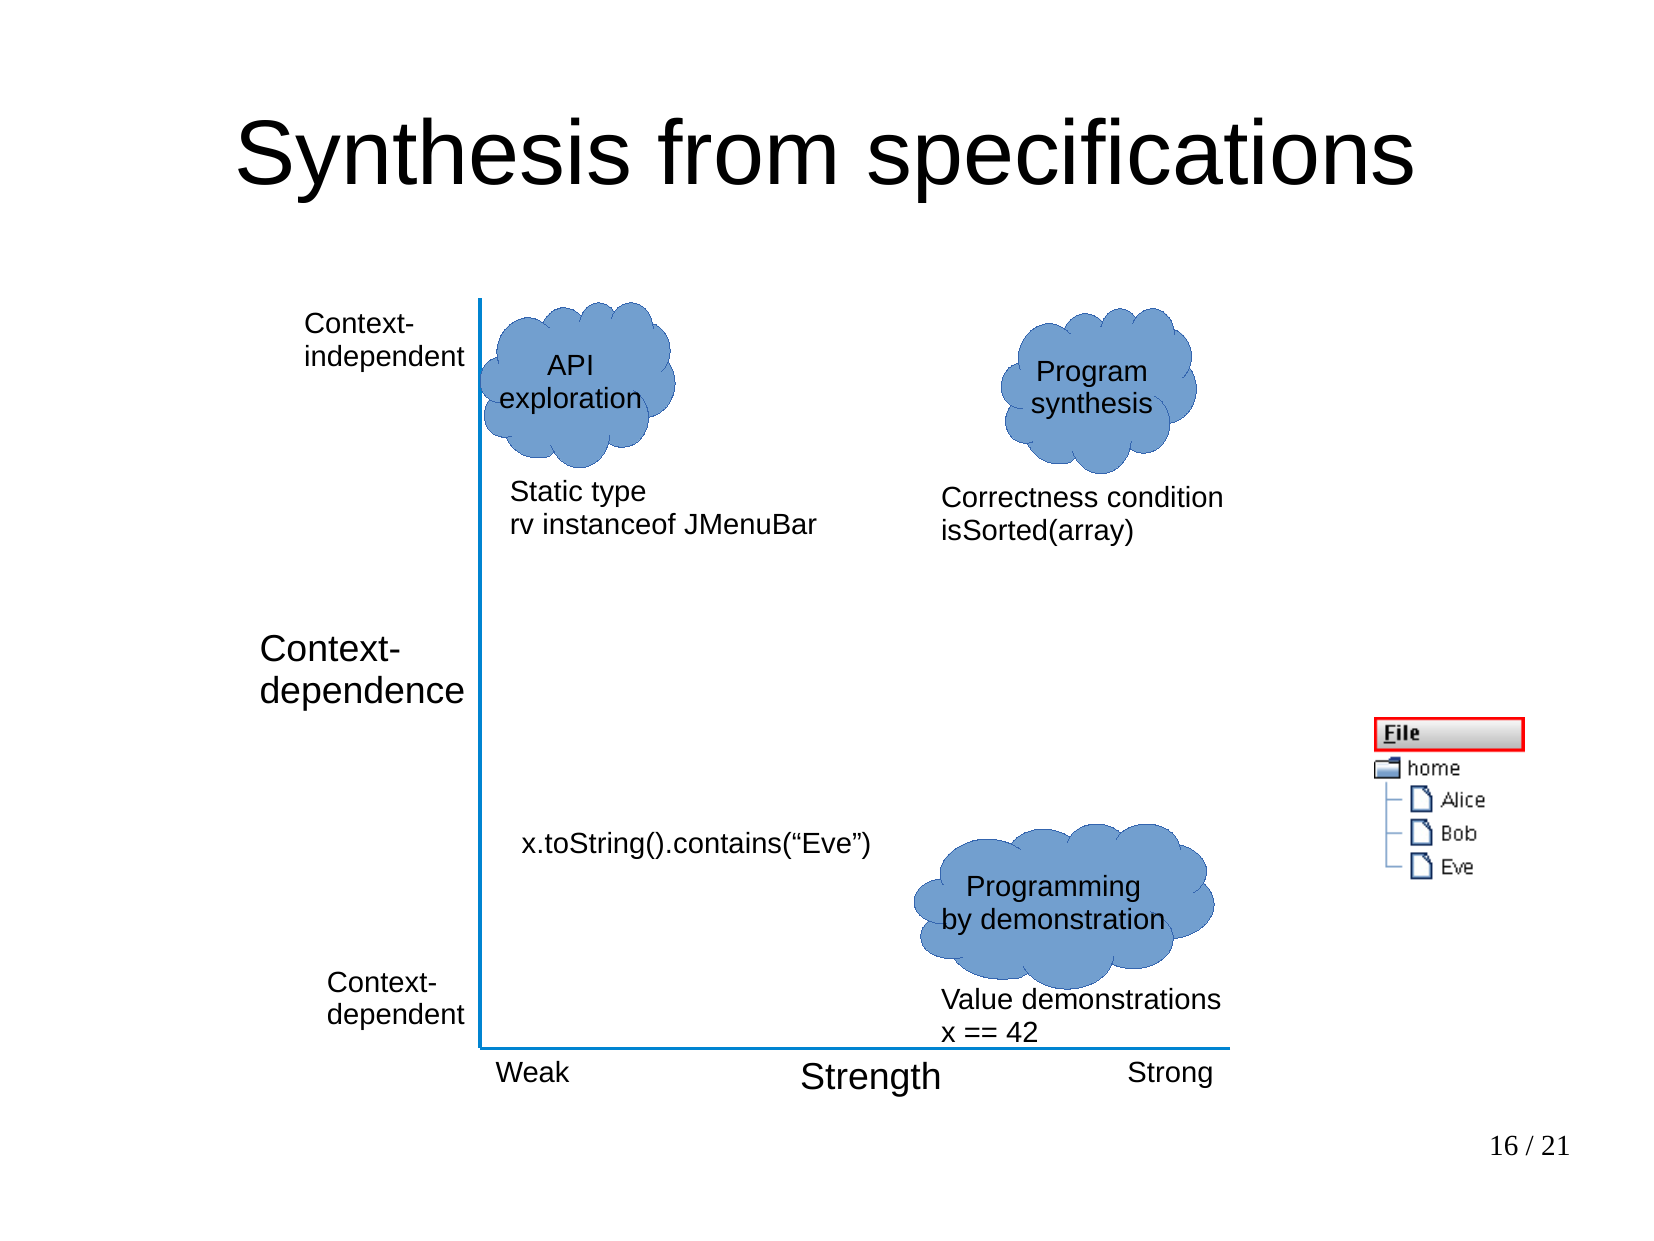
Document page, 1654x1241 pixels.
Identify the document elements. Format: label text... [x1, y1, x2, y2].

text_box x.toString().contains(“Eve”) [506, 819, 897, 867]
title Synthesis from specifications [82, 49, 1571, 257]
text_box Context- dependence [244, 619, 481, 719]
text_box Static type rv instanceof JMenuBar [495, 467, 841, 549]
text_box API exploration [480, 302, 676, 467]
picture [1374, 717, 1525, 960]
text_box Strong [1112, 1056, 1229, 1096]
text_box Strength [785, 1048, 957, 1105]
text_box Value demonstrations x == 42 [926, 975, 1257, 1056]
text_box Context- independent [289, 300, 481, 391]
text_box Correctness condition isSorted(array) [926, 473, 1257, 554]
text_box Weak [480, 1048, 586, 1096]
text_box Programming by demonstration [914, 824, 1215, 975]
text_box Program synthesis [1001, 308, 1197, 473]
text_box Context- dependent [312, 958, 481, 1049]
